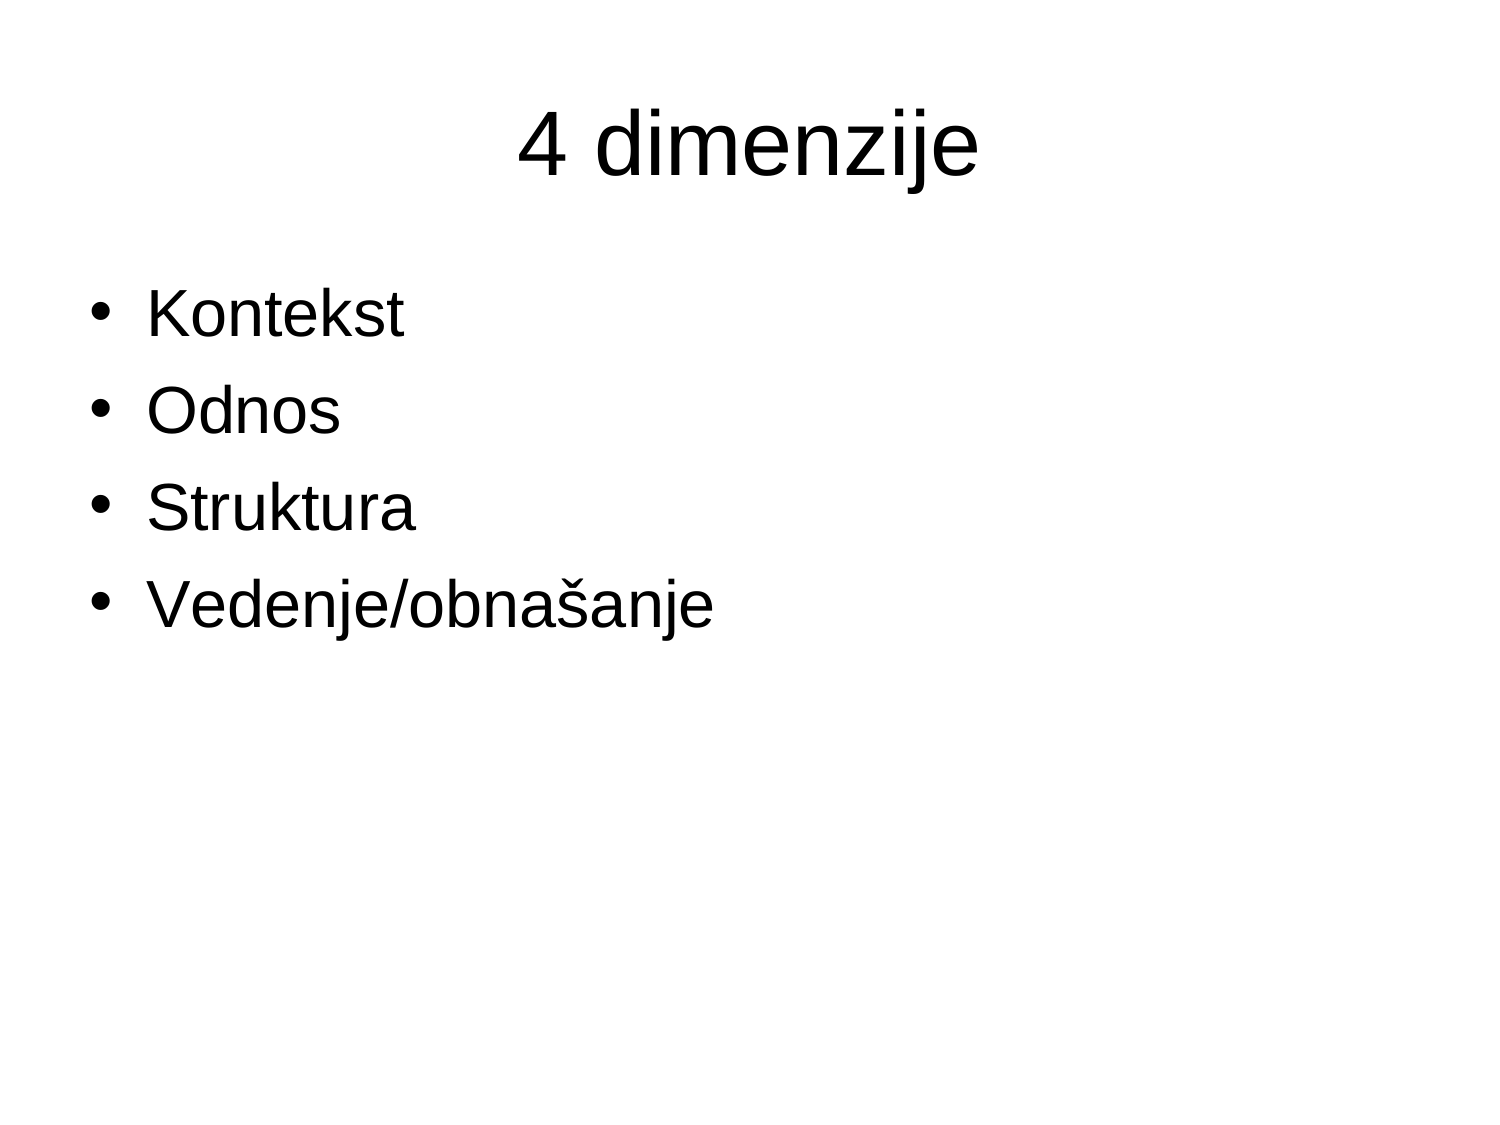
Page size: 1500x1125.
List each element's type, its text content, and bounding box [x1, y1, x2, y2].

list Kontekst Odnos Struktura Vedenje/obnašanje [75, 262, 1426, 1006]
title 4 dimenzije [75, 45, 1426, 233]
